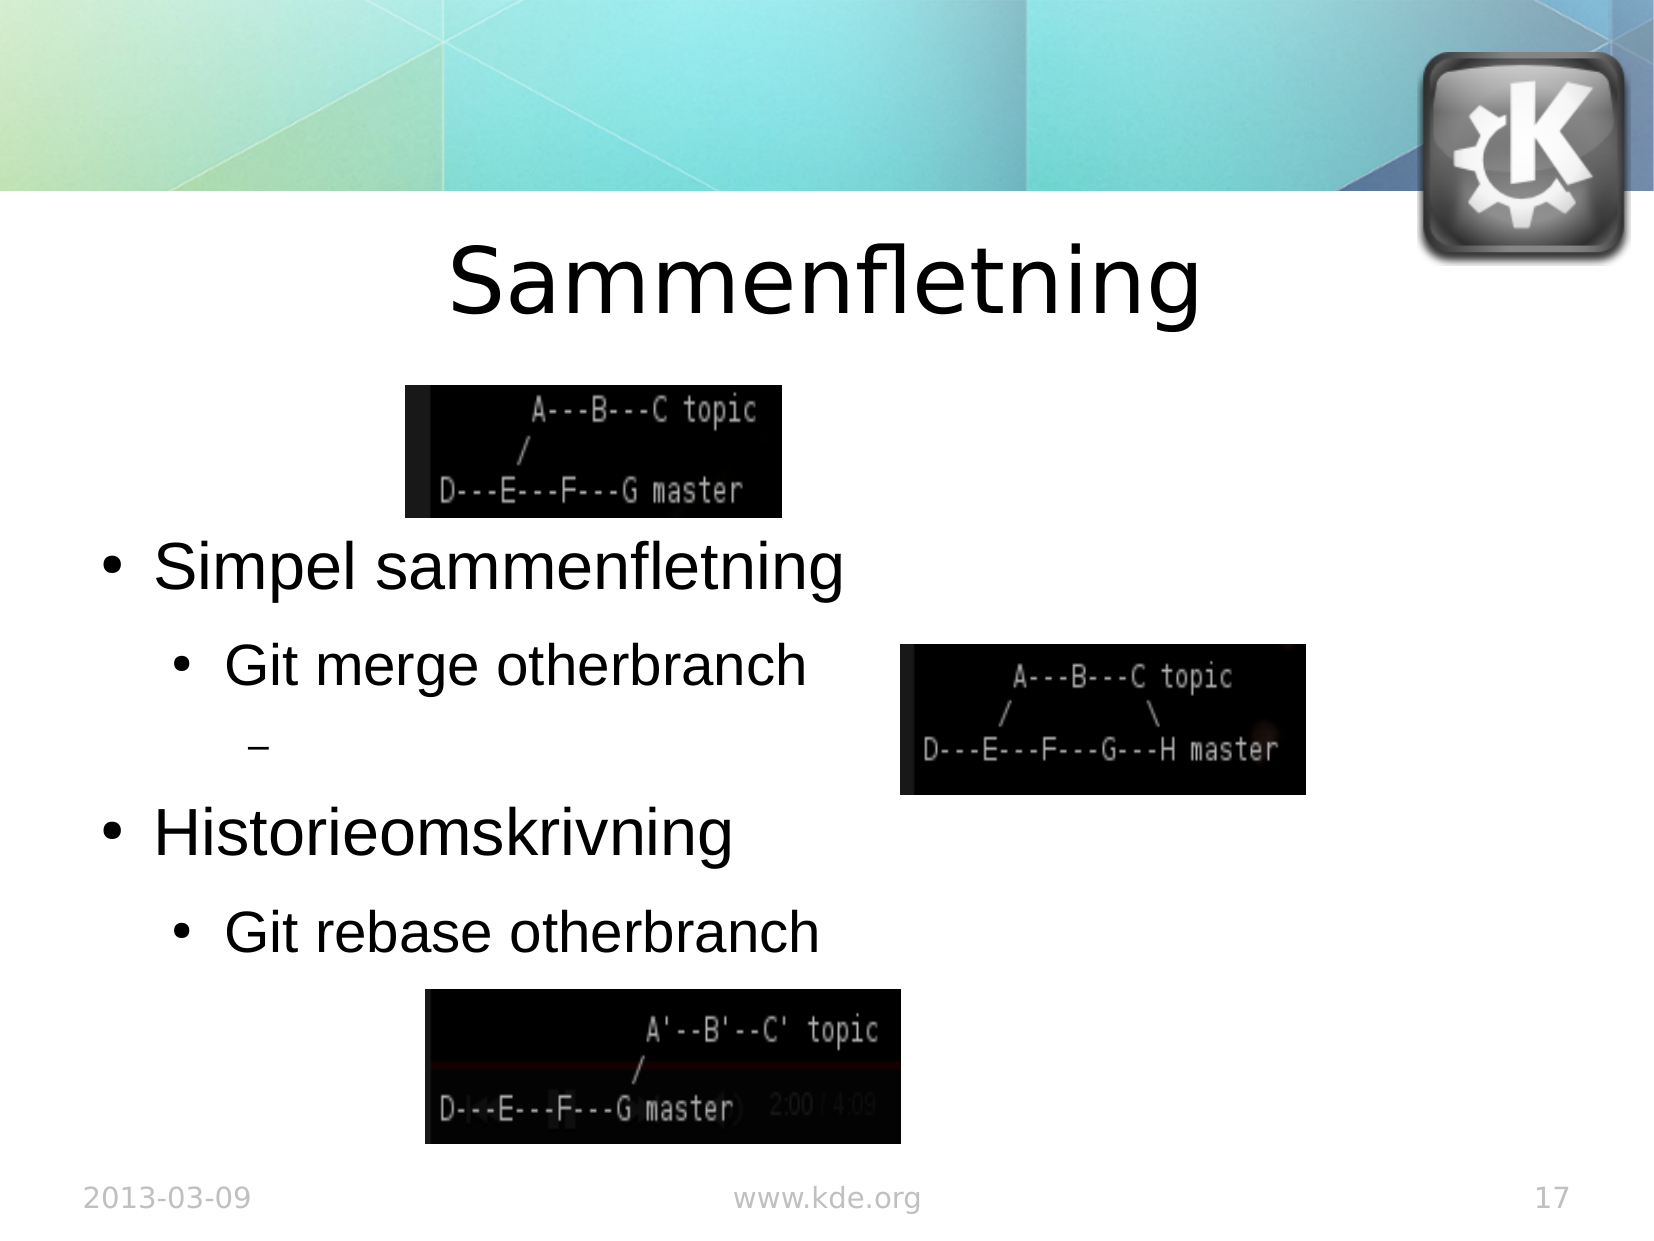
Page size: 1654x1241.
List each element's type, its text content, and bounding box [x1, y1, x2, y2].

picture [405, 385, 782, 518]
picture [425, 989, 901, 1144]
title Sammenfletning [82, 178, 1571, 386]
picture [900, 644, 1306, 796]
list Simpel sammenfletning Git merge otherbranch Historieomskrivning Git rebase otherbranch [82, 424, 1571, 1144]
picture [0, 0, 1654, 191]
